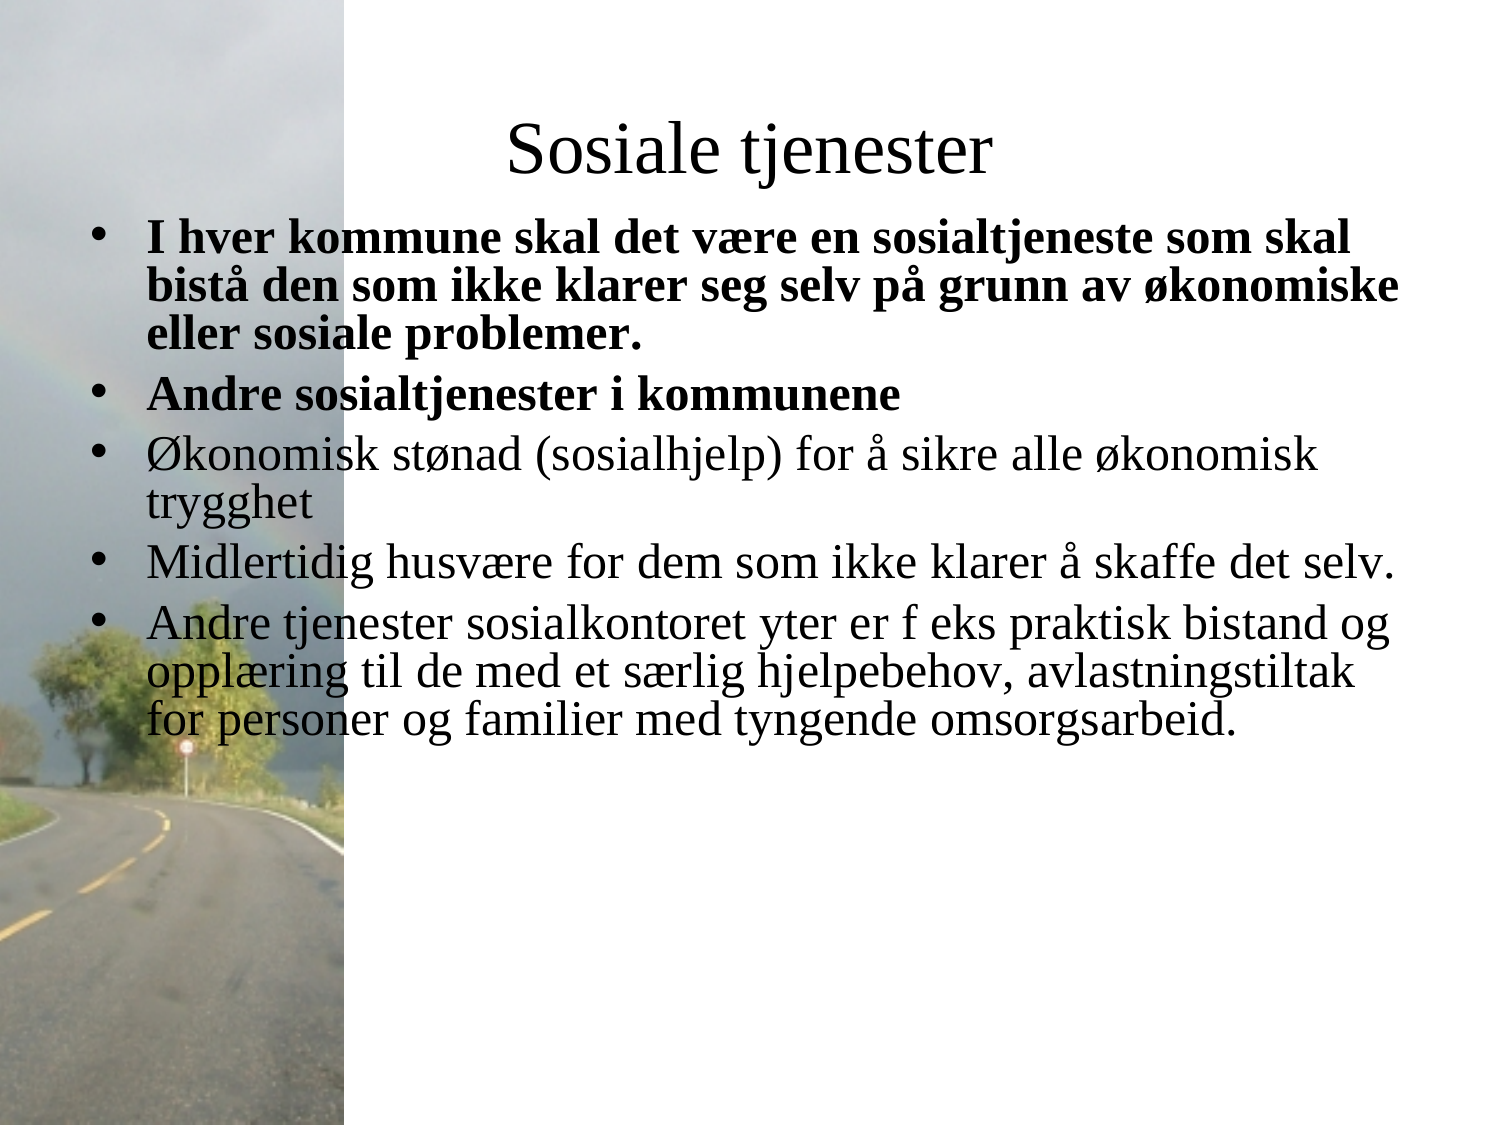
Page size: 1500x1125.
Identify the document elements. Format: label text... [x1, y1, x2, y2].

list I hver kommune skal det være en sosialtjeneste som skal bistå den som ikke klarer seg selv på grunn av økonomiske eller sosiale problemer. Andre sosialtjenester i kommunene Økonomisk stønad (sosialhjelp) for å sikre alle økonomisk trygghet Midlertidig husvære for dem som ikke klarer å skaffe det selv. Andre tjenester sosialkontoret yter er f eks praktisk bistand og opplæring til de med et særlig hjelpebehov, avlastningstiltak for personer og familier med tyngende omsorgsarbeid. [75, 208, 1426, 1005]
picture [0, 0, 344, 1125]
title Sosiale tjenester [75, 45, 1426, 208]
